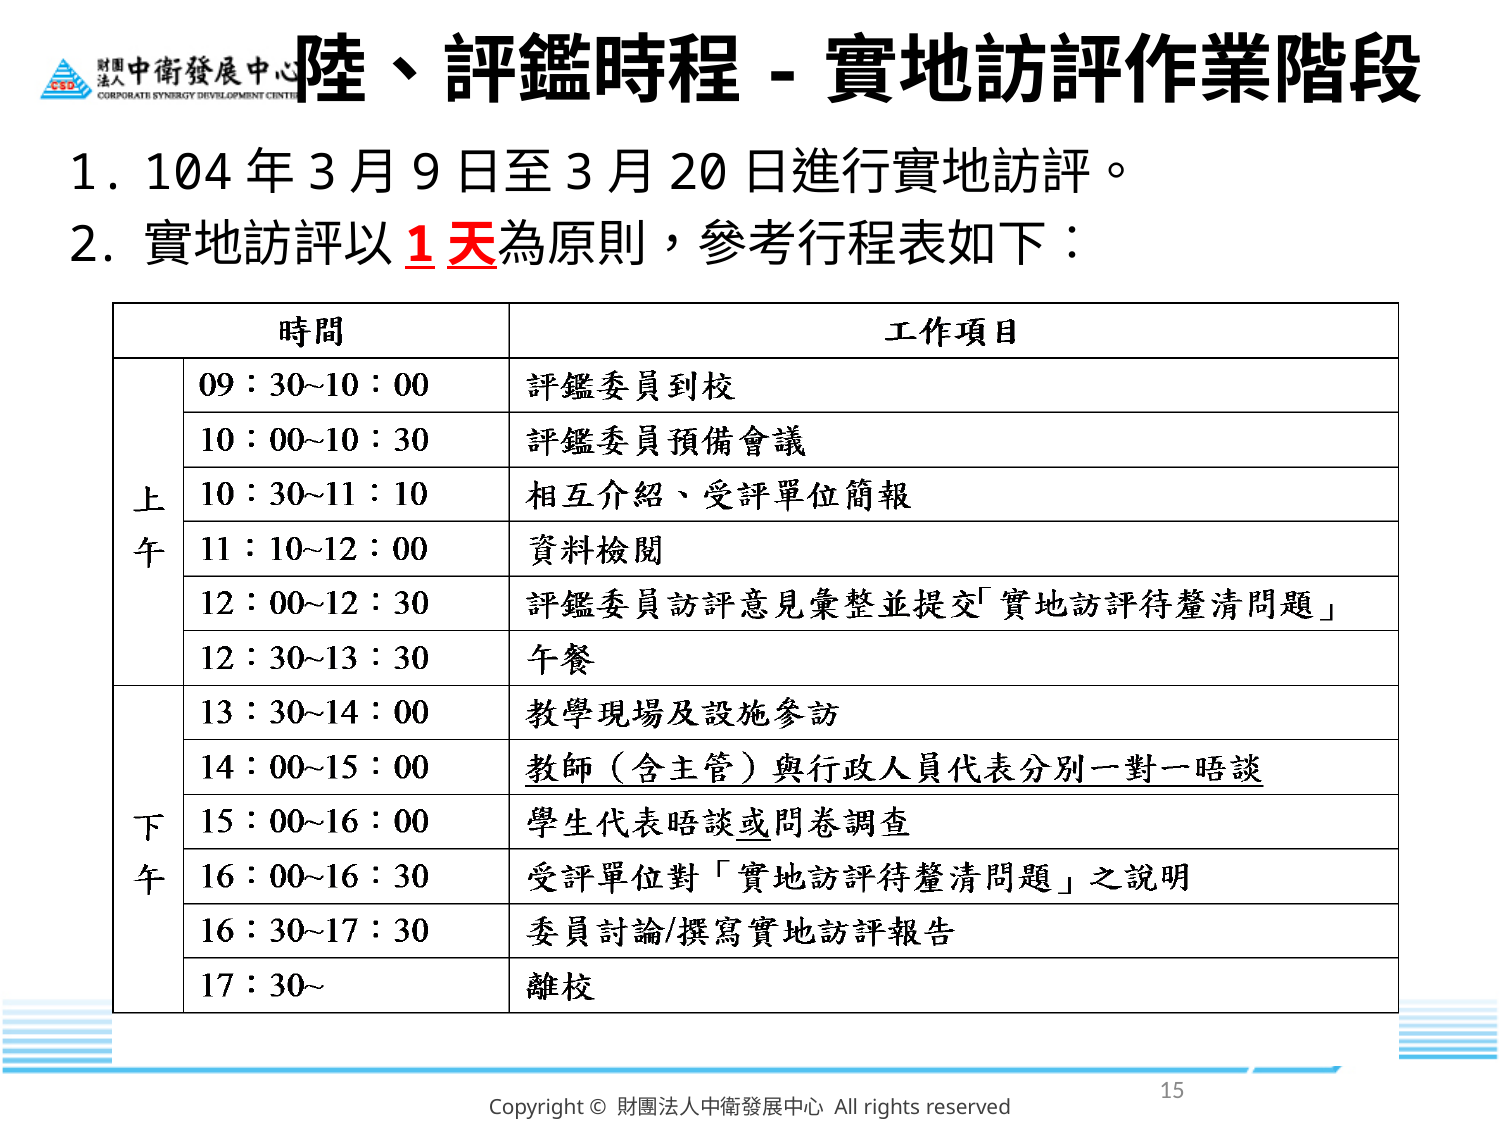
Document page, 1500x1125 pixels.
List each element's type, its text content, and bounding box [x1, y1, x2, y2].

list 104年3月9日至3月20日進行實地訪評。 實地訪評以1天為原則，參考行程表如下︰ [53, 131, 1404, 847]
picture [112, 302, 1399, 1066]
title 陸、評鑑時程-實地訪評作業階段 [230, 7, 1486, 127]
text_box 15 [1144, 1058, 1495, 1119]
